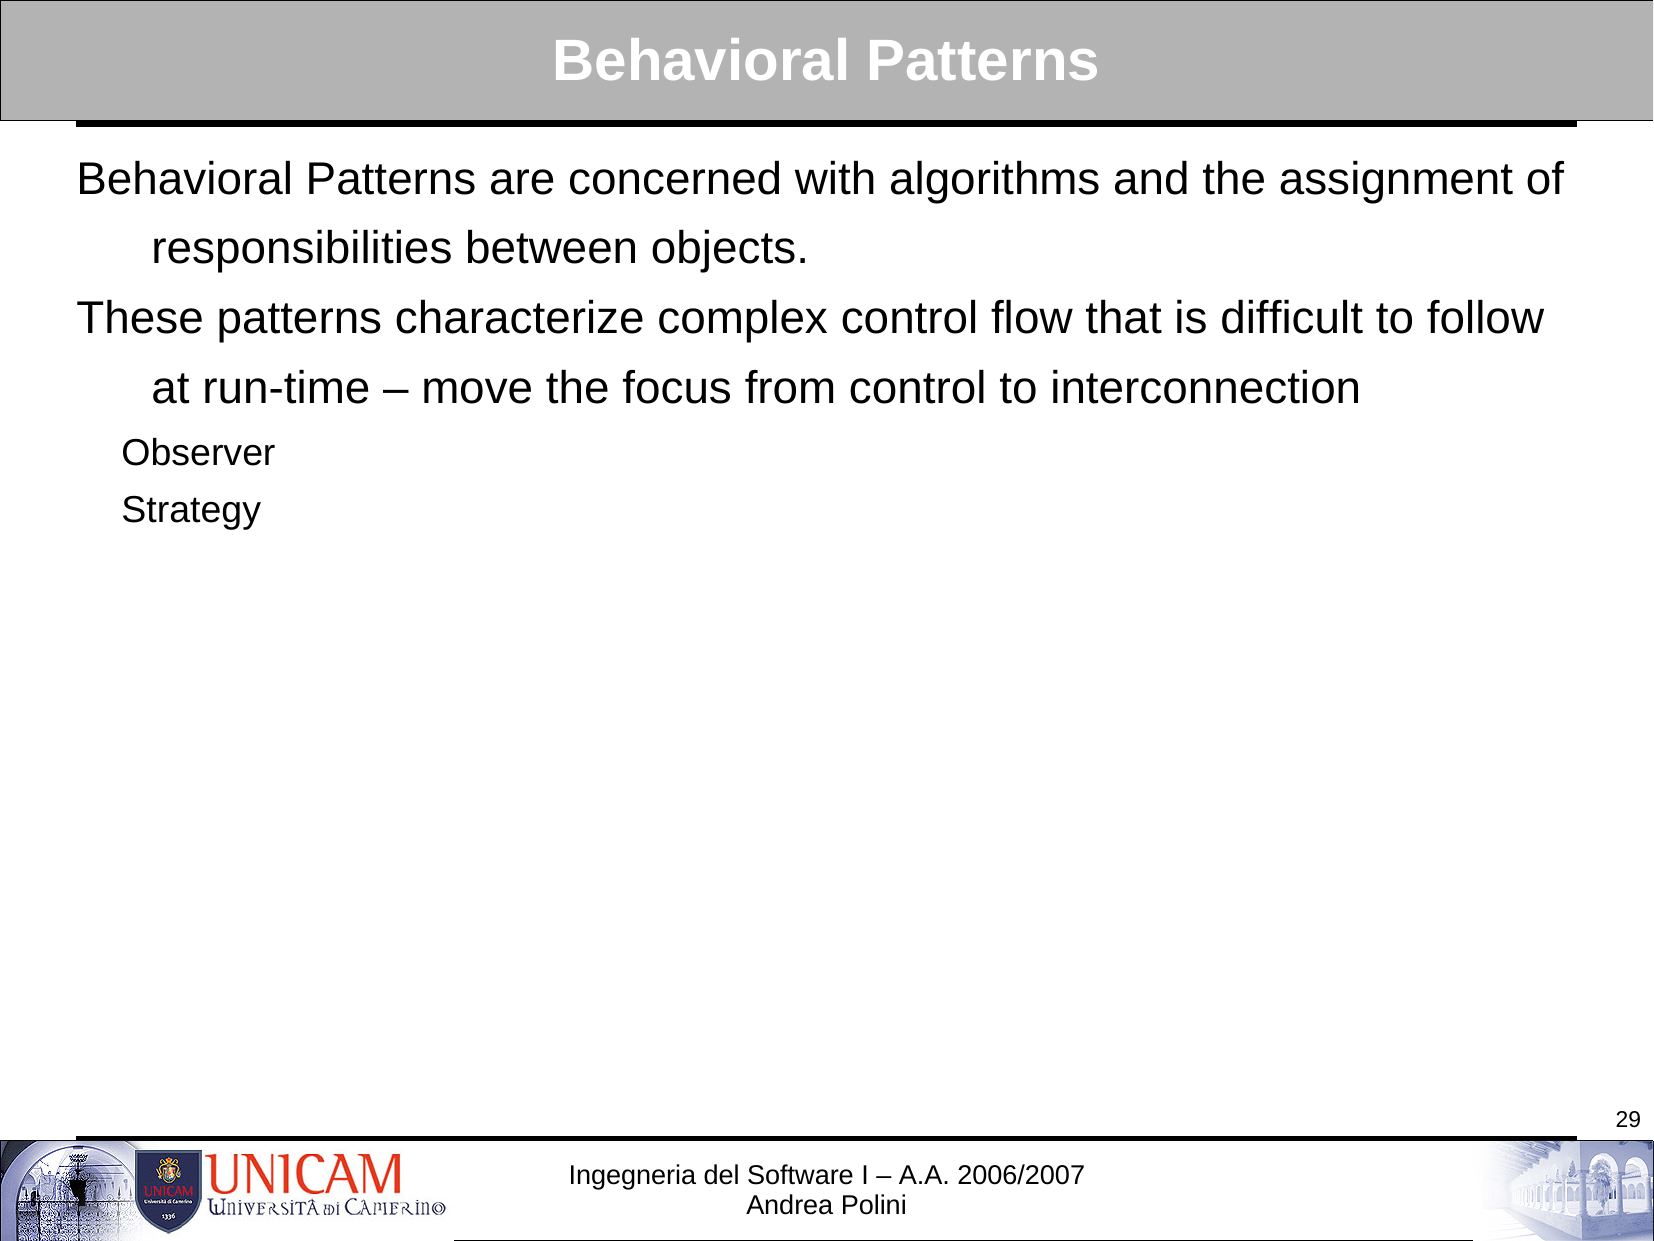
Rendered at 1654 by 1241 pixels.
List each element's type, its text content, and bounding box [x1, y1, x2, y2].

list Behavioral Patterns are concerned with algorithms and the assignment of responsibilities between objects. These patterns characterize complex control flow that is difficult to follow at run-time – move the focus from control to interconnection Observer Strategy [76, 152, 1577, 726]
picture [0, 1141, 454, 1241]
picture [1473, 1141, 1654, 1241]
title Behavioral Patterns [0, 0, 1653, 121]
